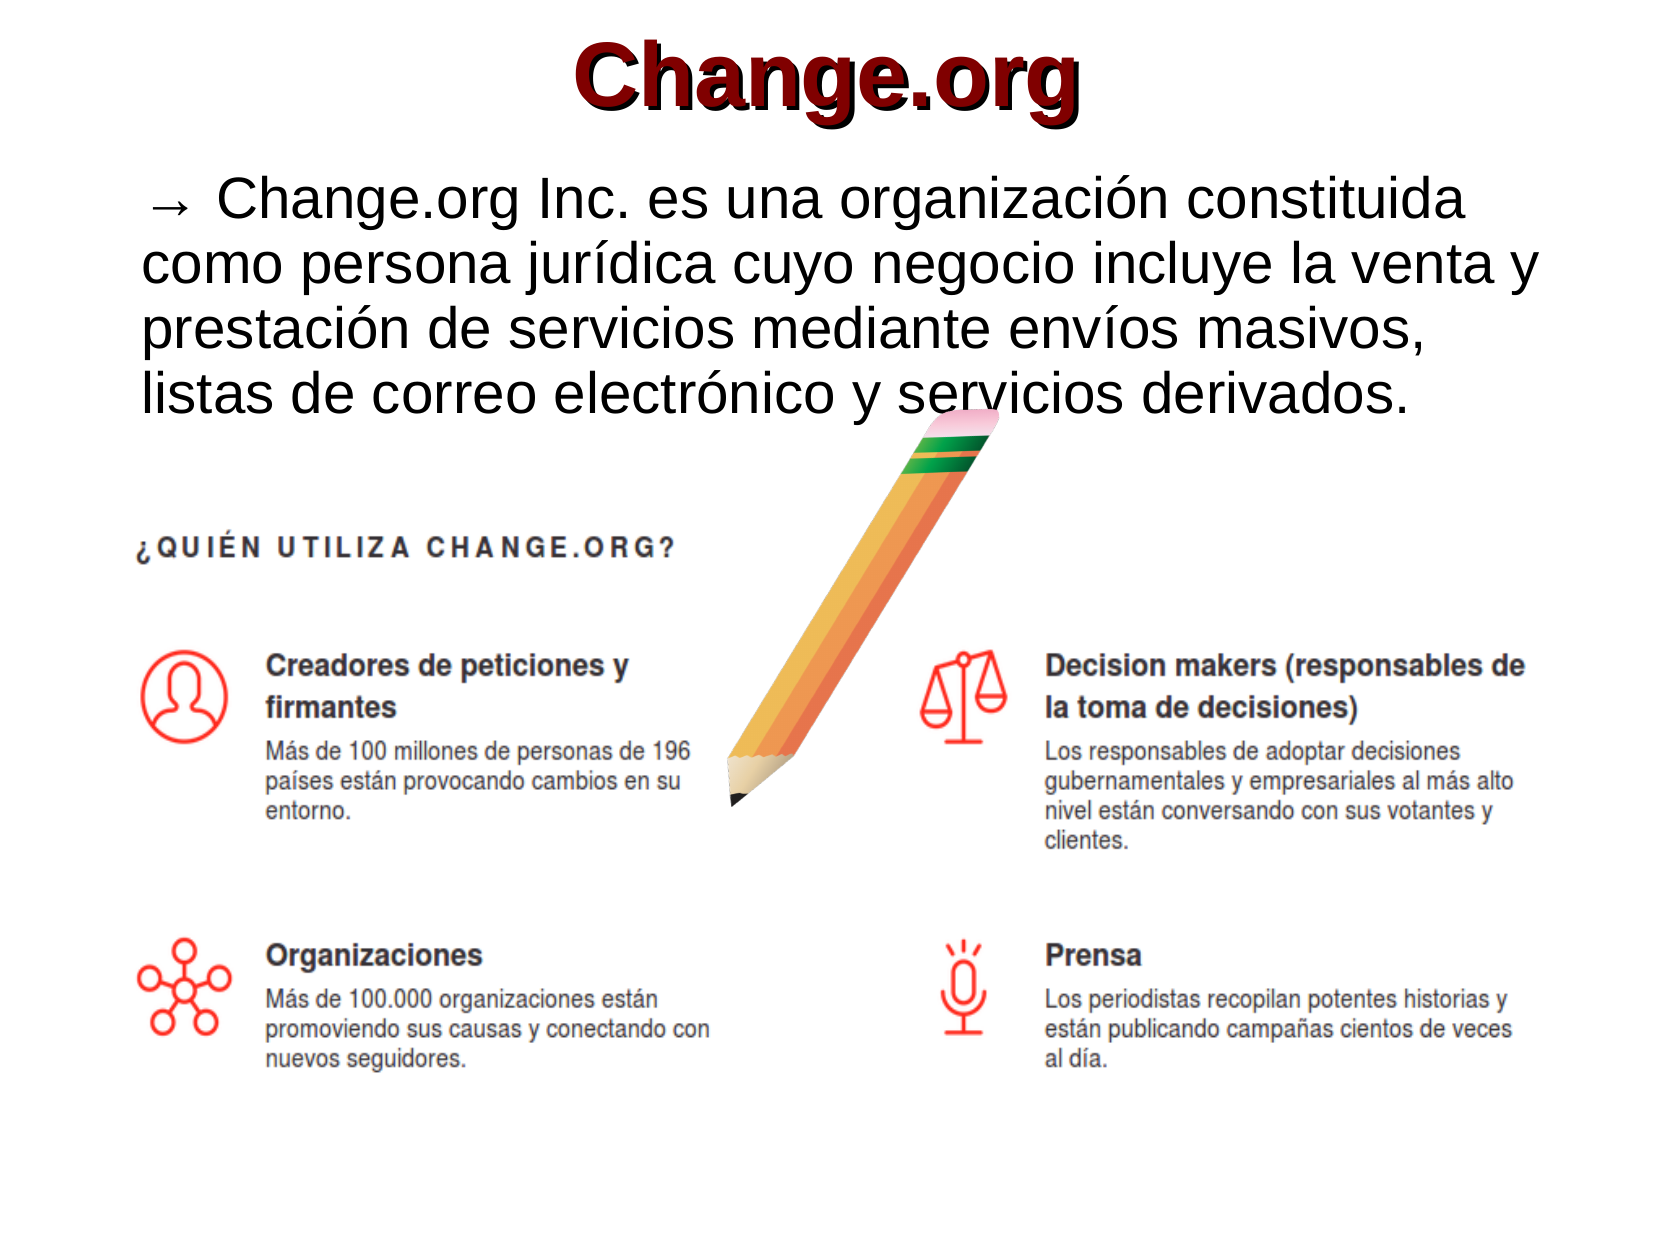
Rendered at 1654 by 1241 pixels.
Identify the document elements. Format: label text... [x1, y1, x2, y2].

picture [661, 401, 1066, 807]
picture [118, 507, 1654, 1146]
list → Change.org Inc. es una organización constituida como persona jurídica cuyo negocio incluye la venta y prestación de servicios mediante envíos masivos, listas de correo electrónico y servicios derivados. [70, 165, 1548, 856]
title Change.org [82, 0, 1571, 178]
